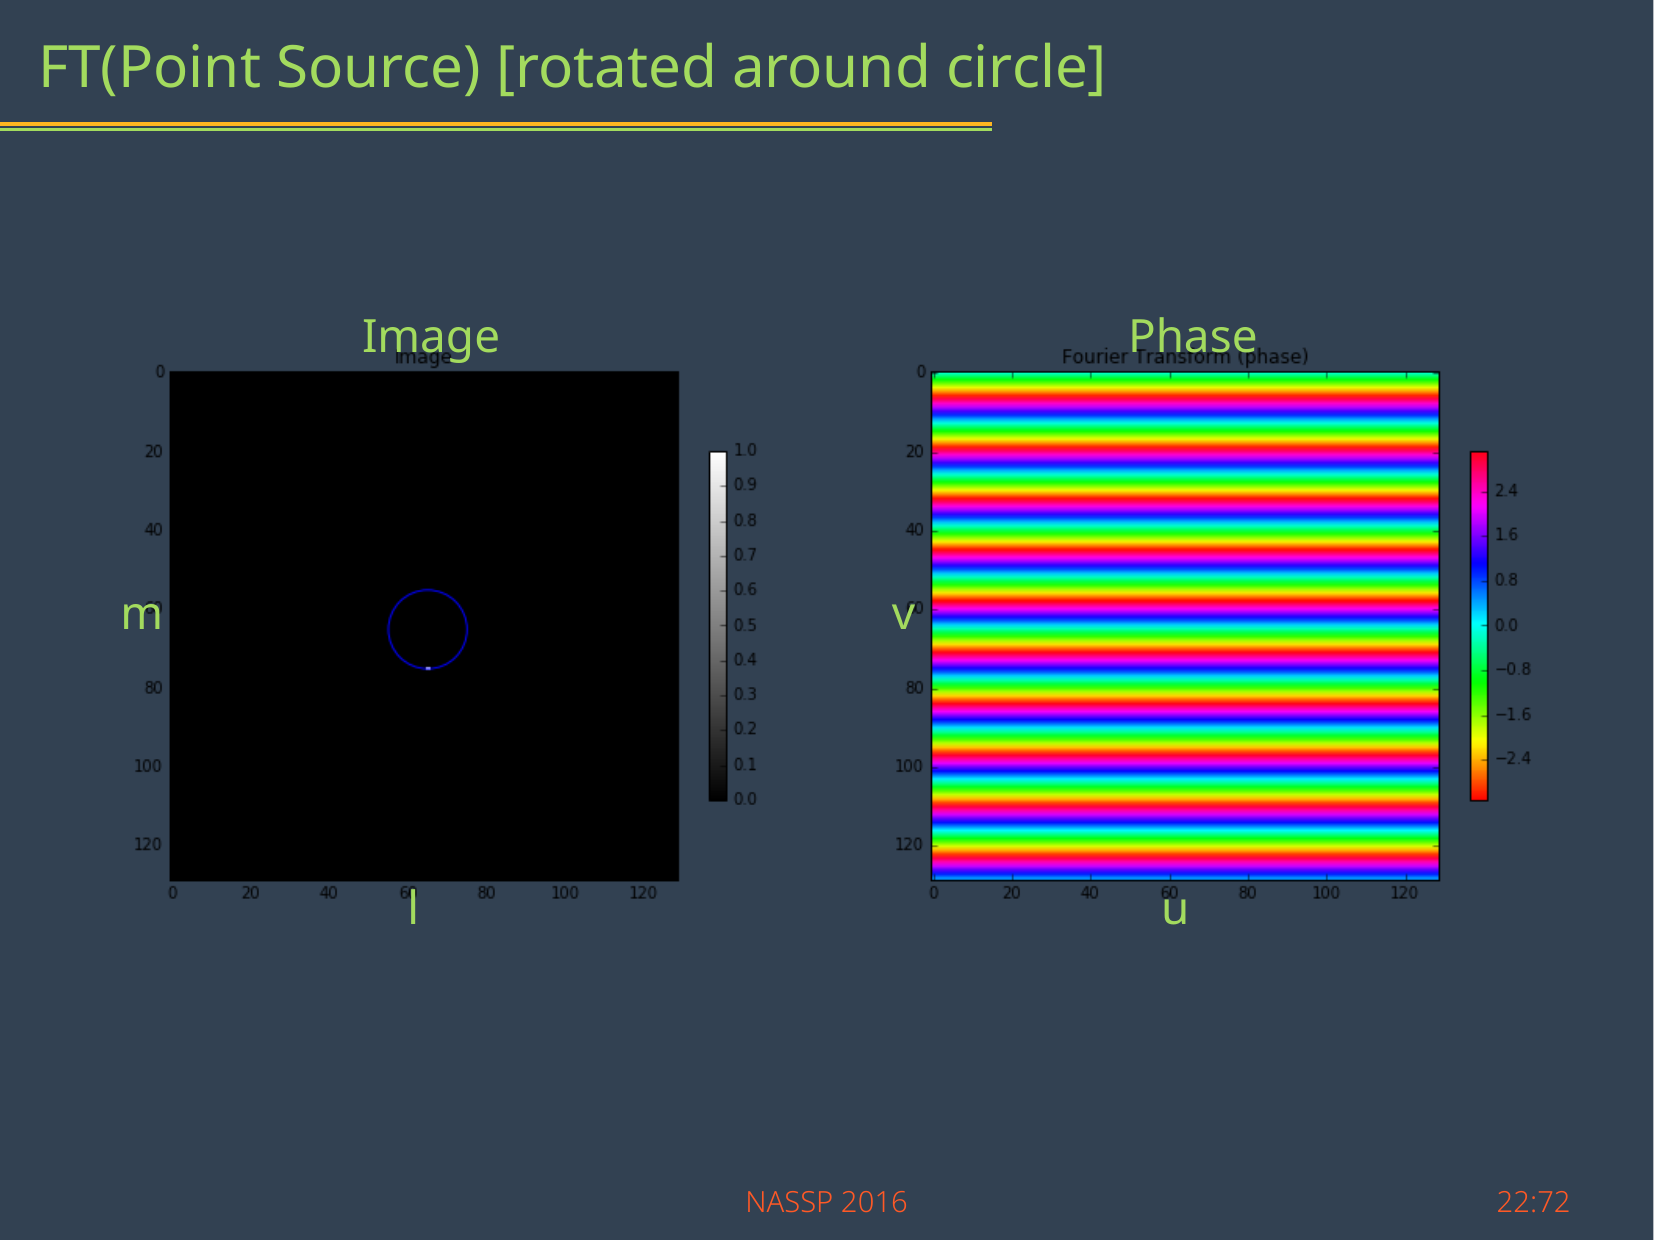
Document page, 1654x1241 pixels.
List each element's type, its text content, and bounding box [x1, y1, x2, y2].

text_box FT(Point Source) [rotated around circle] [23, 17, 1182, 103]
picture [123, 337, 1542, 913]
text_box Phase [992, 296, 1394, 367]
text_box l [348, 868, 479, 938]
text_box u [1110, 868, 1241, 938]
text_box Image [230, 296, 632, 367]
text_box v [838, 572, 969, 643]
text_box m [76, 572, 207, 643]
